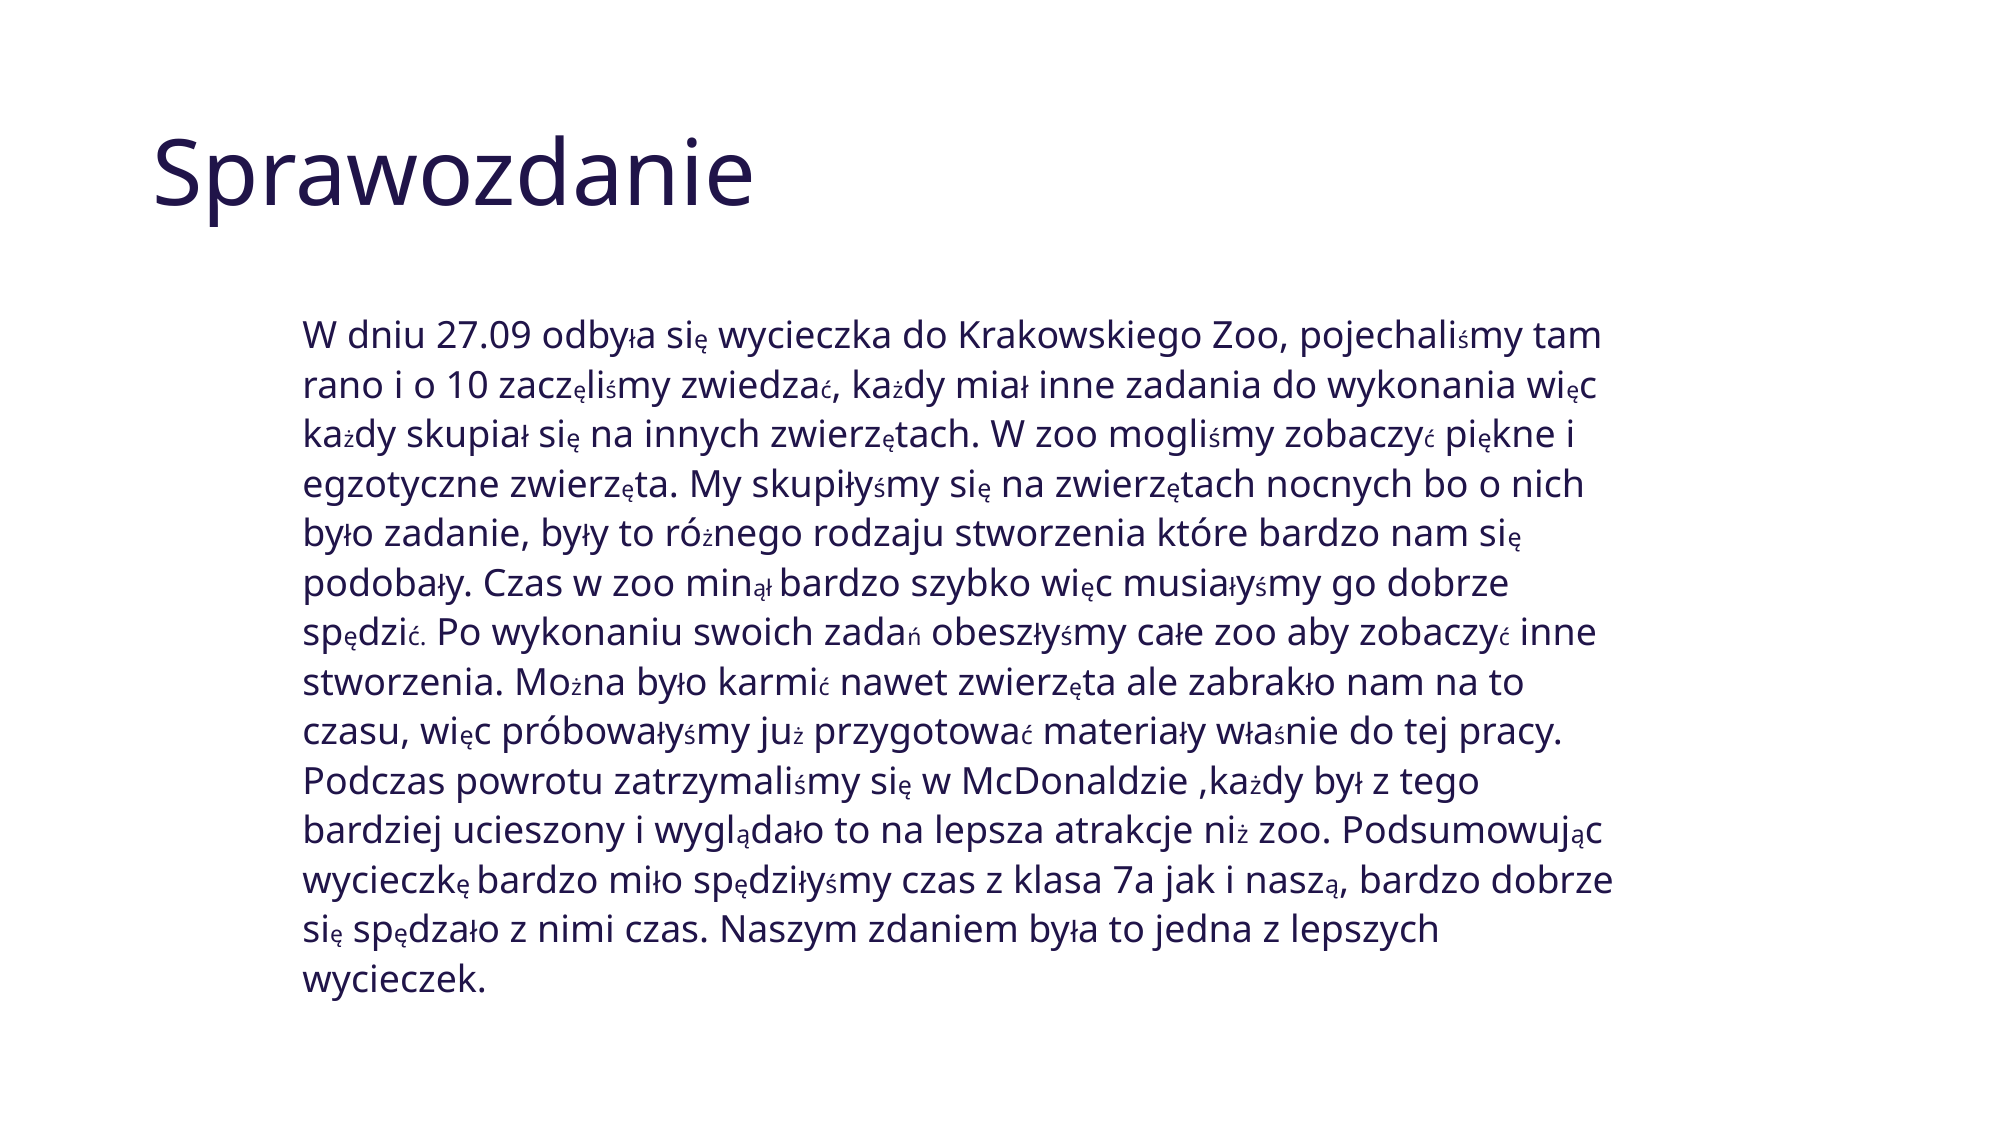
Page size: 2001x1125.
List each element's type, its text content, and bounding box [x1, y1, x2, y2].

list W dniu 27.09 odbyła się wycieczka do Krakowskiego Zoo, pojechaliśmy tam rano i o 10 zaczęliśmy zwiedzać, każdy miał inne zadania do wykonania więc każdy skupiał się na innych zwierzętach. W zoo mogliśmy zobaczyć piękne i egzotyczne zwierzęta. My skupiłyśmy się na zwierzętach nocnych bo o nich było zadanie, były to różnego rodzaju stworzenia które bardzo nam się podobały. Czas w zoo minął bardzo szybko więc musiałyśmy go dobrze spędzić. Po wykonaniu swoich zadań obeszłyśmy całe zoo aby zobaczyć inne stworzenia. Można było karmić nawet zwierzęta ale zabrakło nam na to czasu, więc próbowałyśmy już przygotować materiały właśnie do tej pracy. Podczas powrotu zatrzymaliśmy się w McDonaldzie ,każdy był z tego bardziej ucieszony i wyglądało to na lepsza atrakcje niż zoo. Podsumowując wycieczkę bardzo miło spędziłyśmy czas z klasa 7a jak i naszą, bardzo dobrze się spędzało z nimi czas. Naszym zdaniem była to jedna z lepszych wycieczek. [137, 299, 1630, 1014]
title Sprawozdanie [137, 59, 1863, 278]
